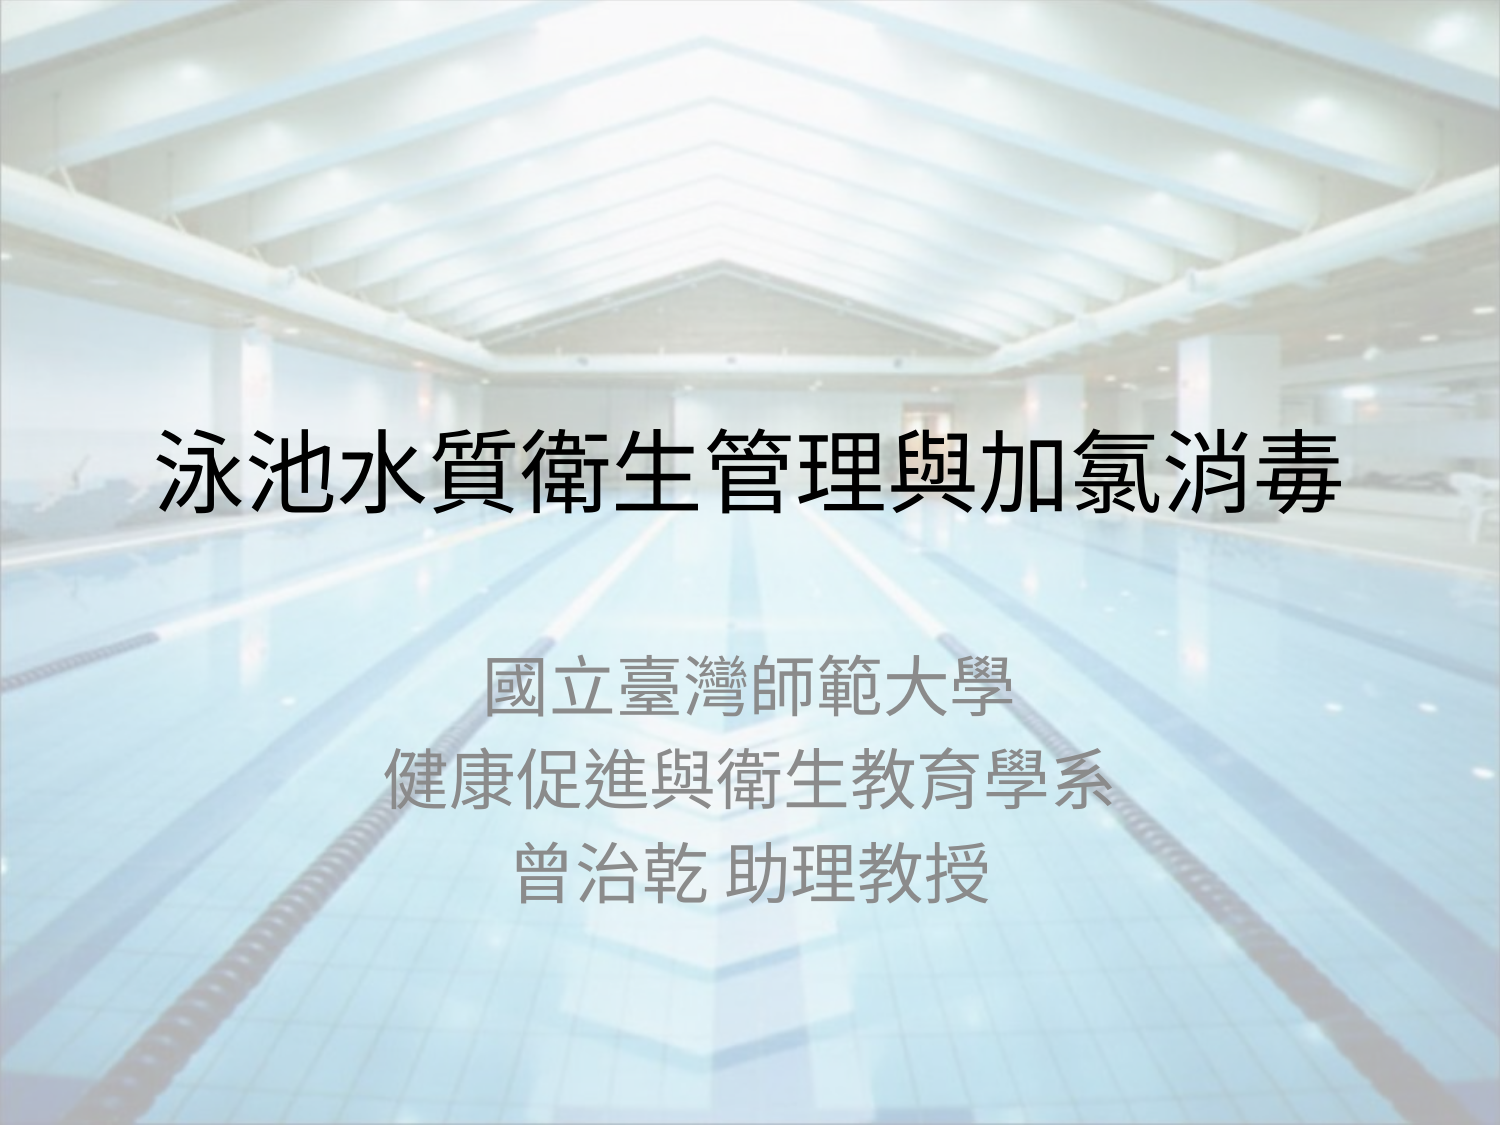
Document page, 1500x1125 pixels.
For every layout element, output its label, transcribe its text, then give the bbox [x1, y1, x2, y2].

subtitle 國立臺灣師範大學 健康促進與衛生教育學系 曾治乾 助理教授 [225, 637, 1275, 925]
title 泳池水質衛生管理與加氯消毒 [112, 349, 1388, 591]
